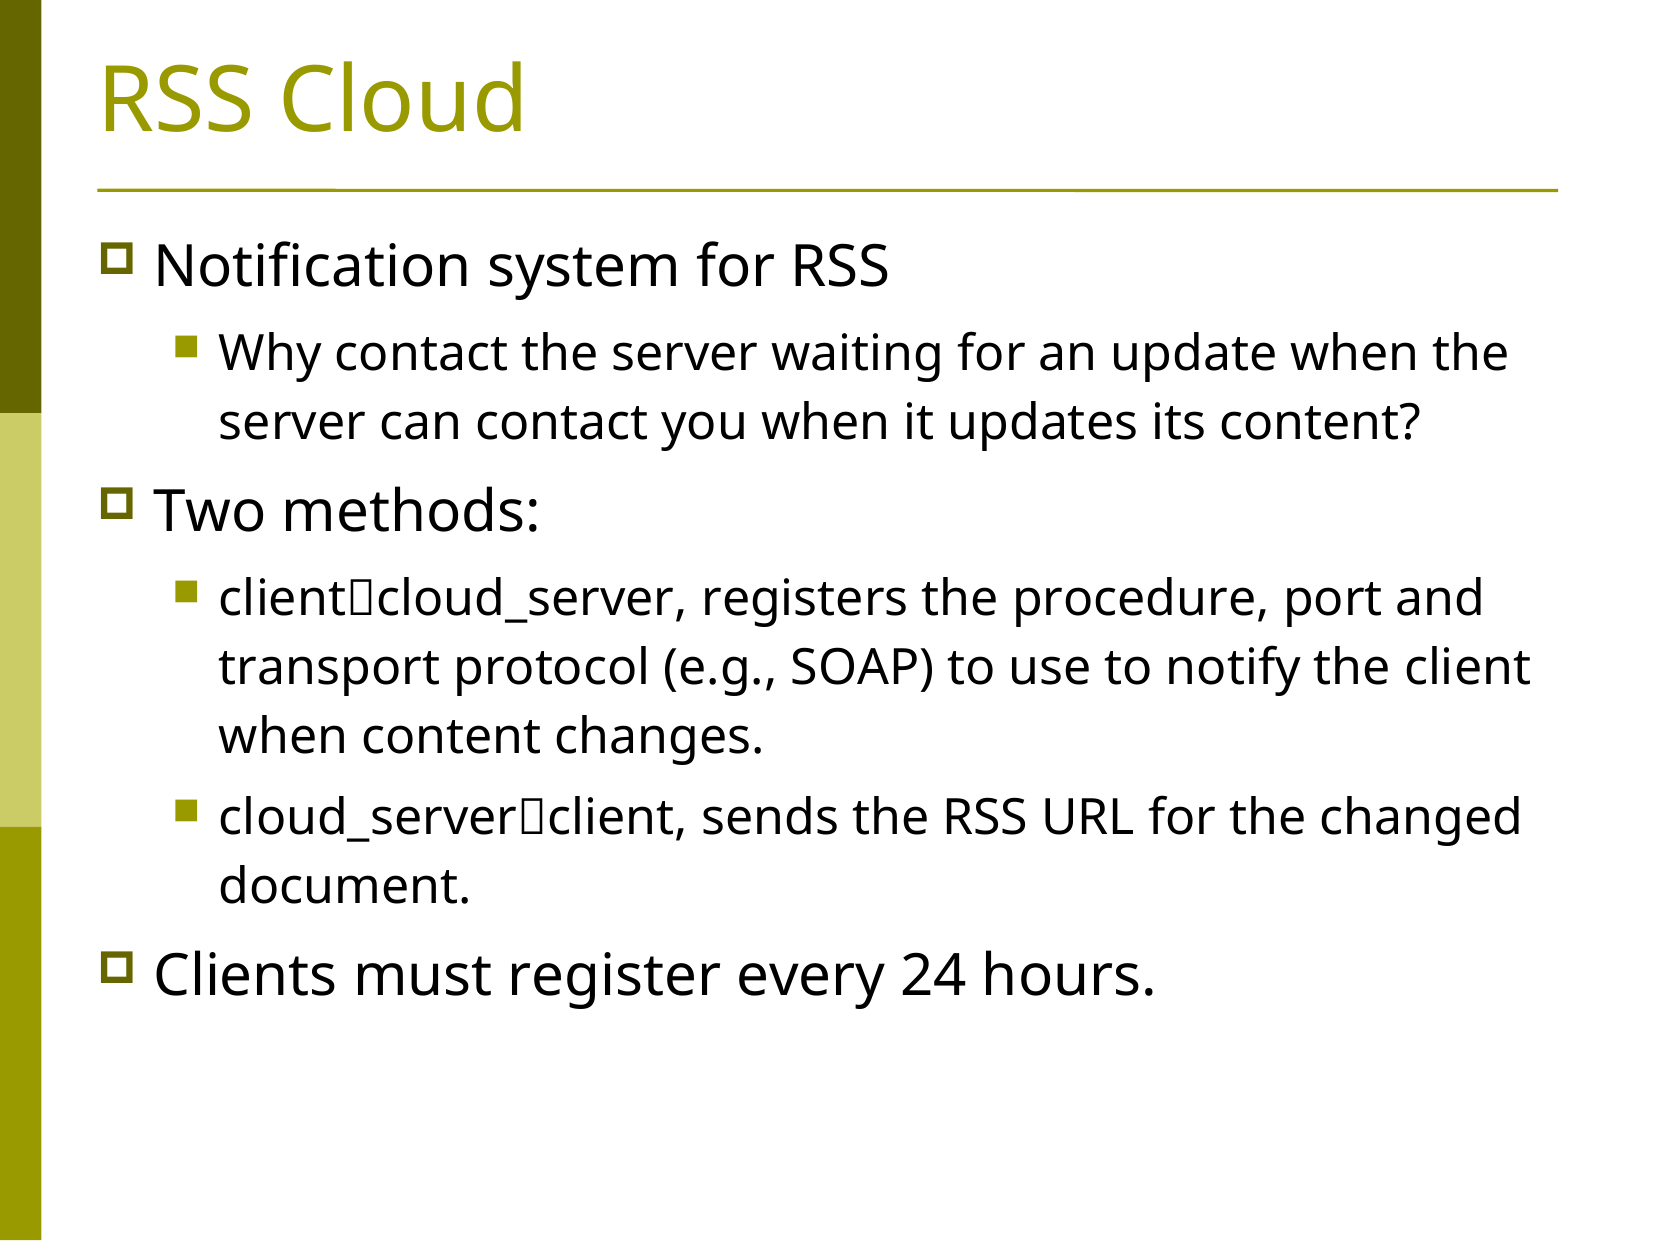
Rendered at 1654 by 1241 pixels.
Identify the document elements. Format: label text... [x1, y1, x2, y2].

title RSS Cloud [82, 0, 1571, 164]
list Notification system for RSS Why contact the server waiting for an update when the server can contact you when it updates its content? Two methods: clientcloud_server, registers the procedure, port and transport protocol (e.g., SOAP) to use to notify the client when content changes. cloud_serverclient, sends the RSS URL for the changed document. Clients must register every 24 hours. [82, 216, 1571, 1109]
